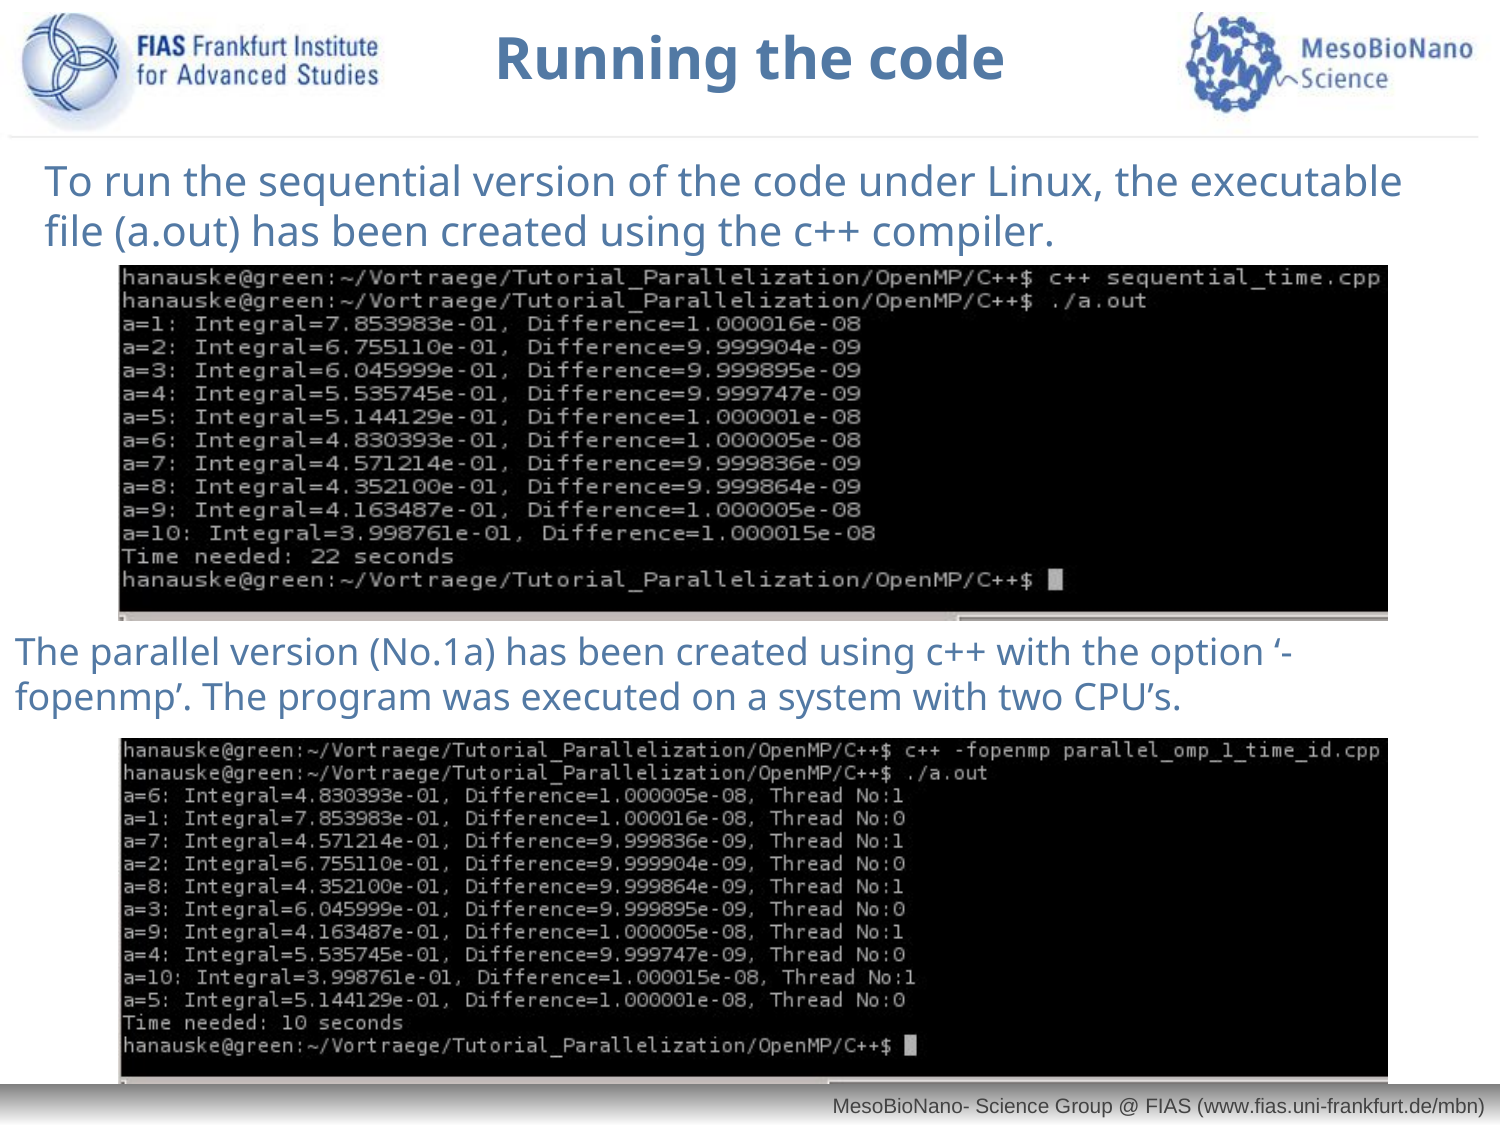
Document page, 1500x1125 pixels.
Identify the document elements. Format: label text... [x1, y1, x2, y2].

text_box The parallel version (No.1a) has been created using c++ with the option ‘-fopenmp’. The program was executed on a system with two CPU’s. [0, 620, 1447, 768]
title Running the code [0, 0, 1499, 142]
picture [118, 768, 1388, 1084]
text_box To run the sequential version of the code under Linux, the executable file (a.out) has been created using the c++ compiler. [29, 147, 1477, 296]
picture [118, 265, 1388, 620]
